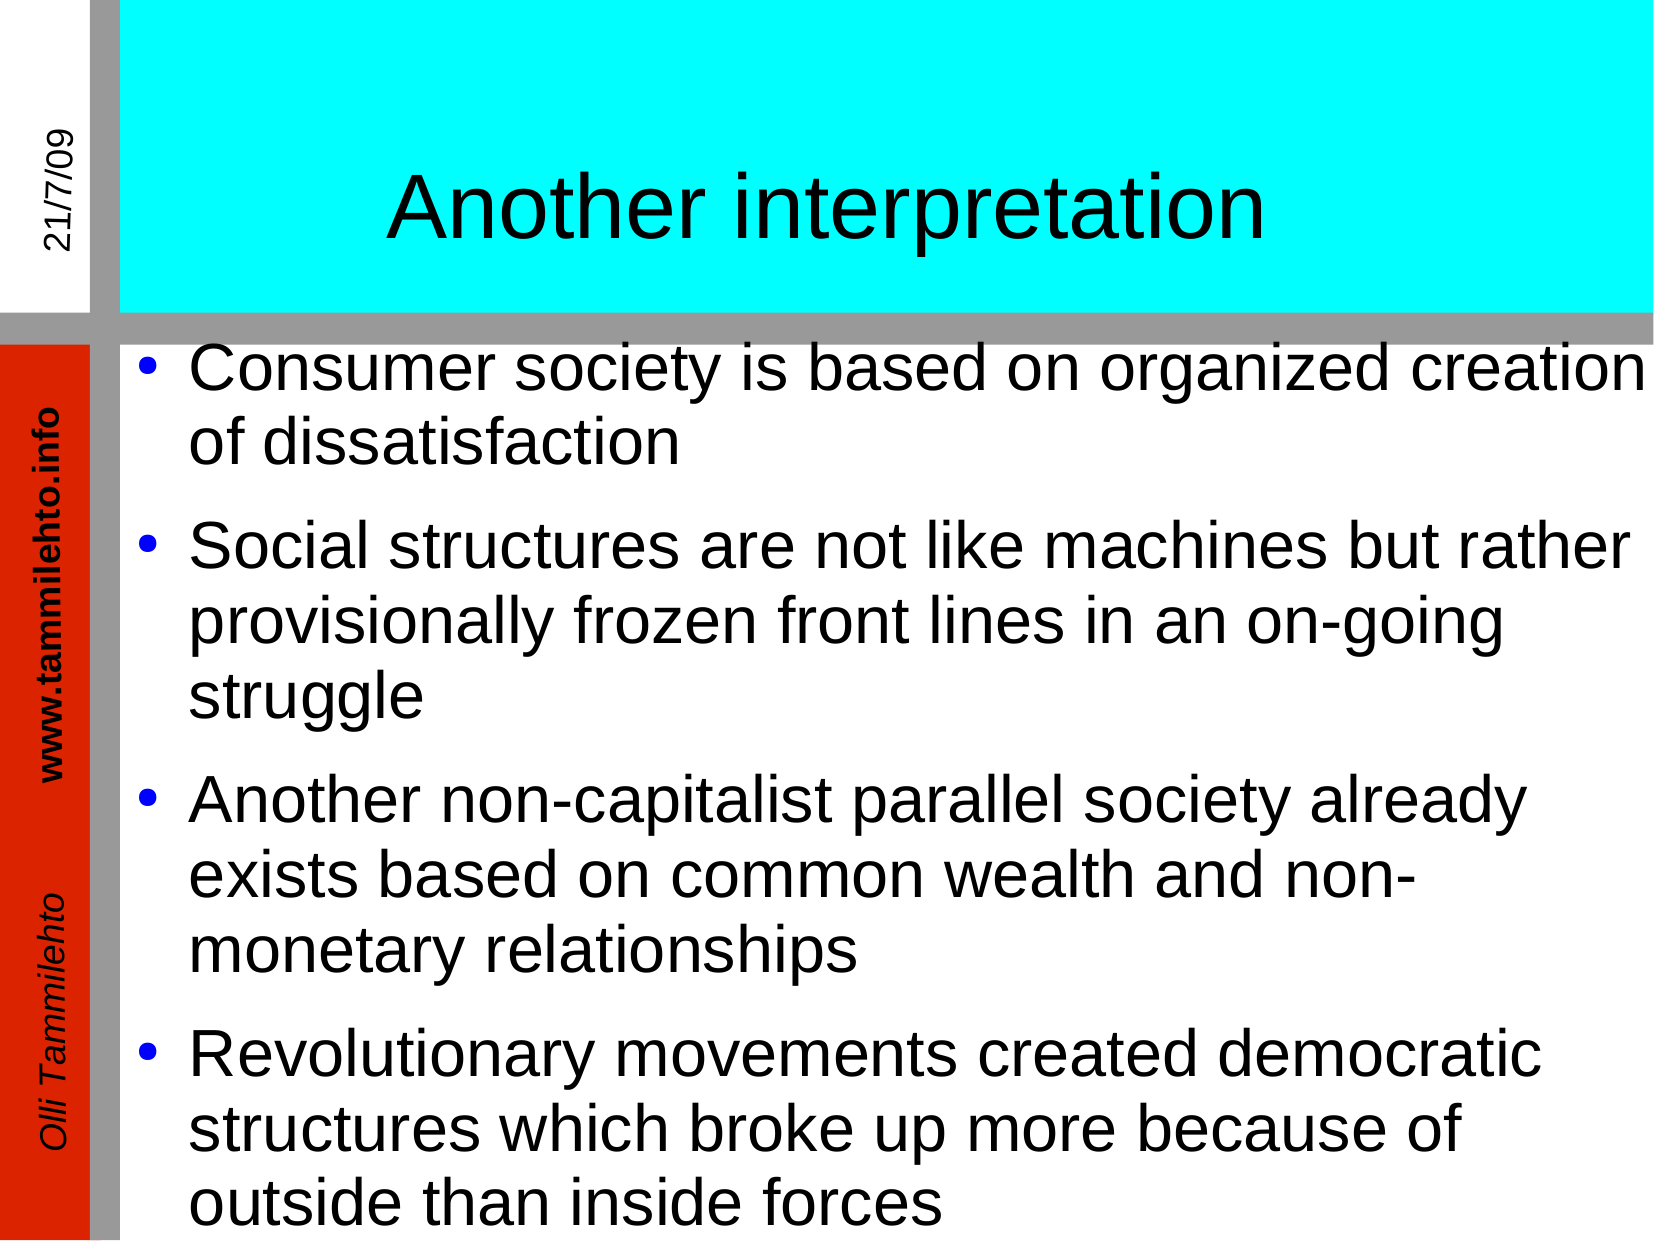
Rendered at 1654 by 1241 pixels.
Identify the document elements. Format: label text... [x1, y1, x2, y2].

title Another interpretation [121, 102, 1534, 311]
list Consumer society is based on organized creation of dissatisfaction Social structures are not like machines but rather provisionally frozen front lines in an on-going struggle Another non-capitalist parallel society already exists based on common wealth and non-monetary relationships Revolutionary movements created democratic structures which broke up more because of outside than inside forces [118, 329, 1651, 1241]
